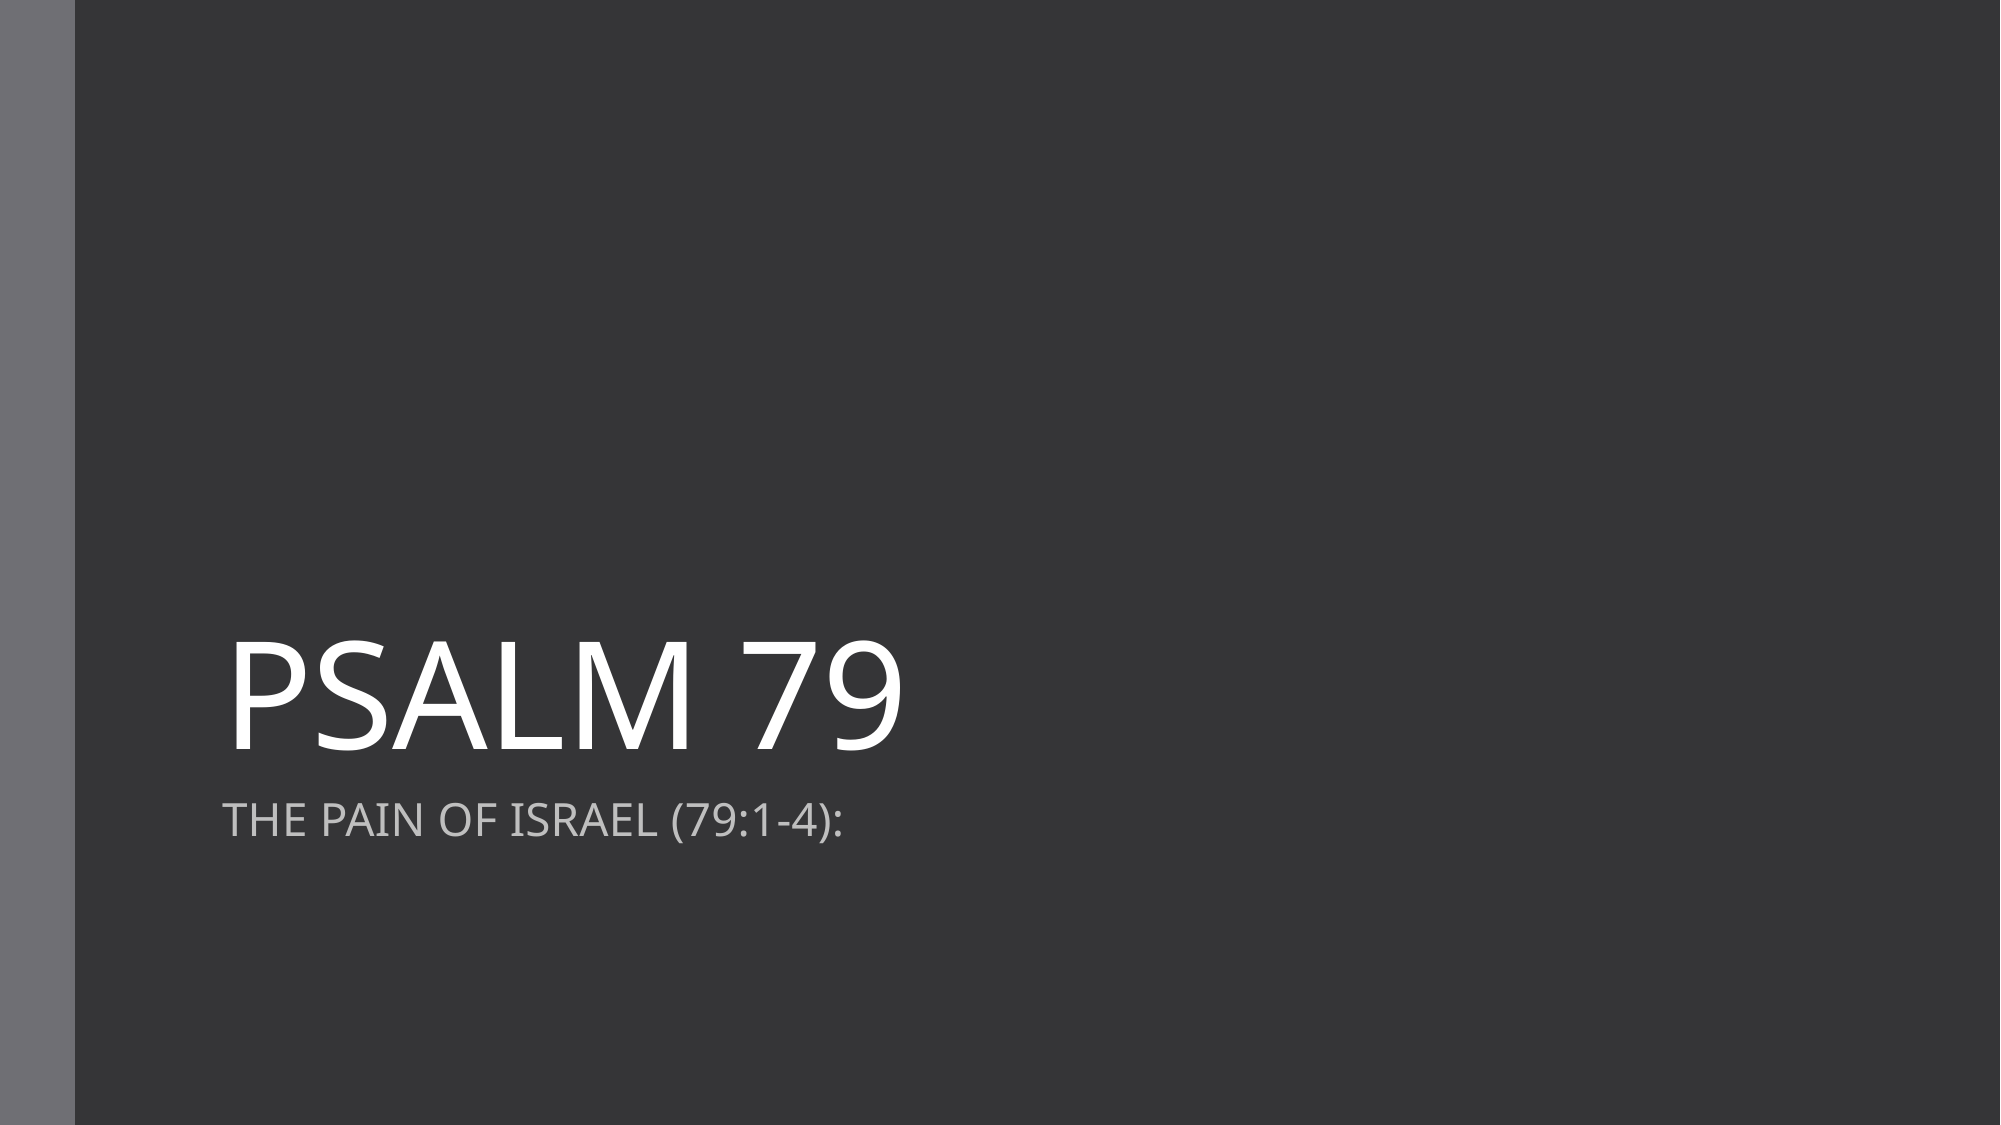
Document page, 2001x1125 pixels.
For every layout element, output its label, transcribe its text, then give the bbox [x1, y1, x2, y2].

subtitle THE PAIN OF ISRAEL (79:1-4): [206, 787, 1752, 1066]
title PSALM 79 [206, 124, 1752, 787]
